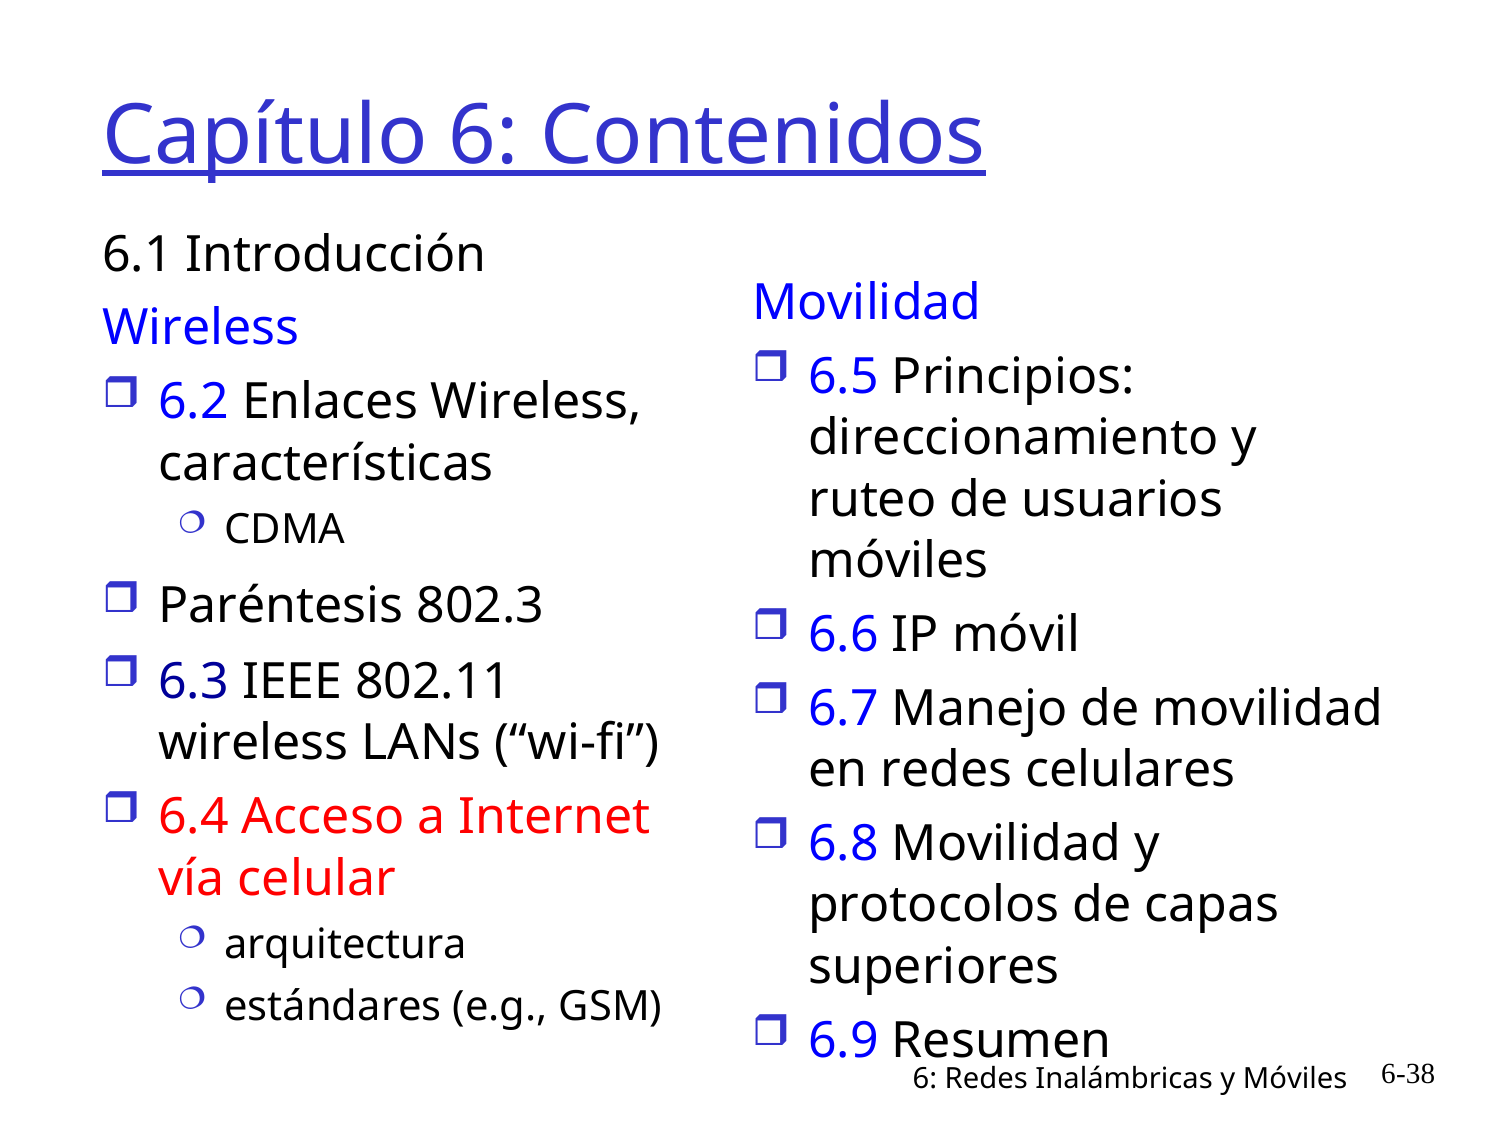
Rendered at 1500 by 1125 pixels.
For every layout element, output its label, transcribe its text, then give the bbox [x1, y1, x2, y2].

list Movilidad 6.5 Principios: direccionamiento y ruteo de usuarios móviles 6.6 IP móvil 6.7 Manejo de movilidad en redes celulares 6.8 Movilidad y protocolos de capas superiores 6.9 Resumen [737, 262, 1403, 1031]
title Capítulo 6: Contenidos [87, 37, 1363, 225]
list 6.1 Introducción Wireless 6.2 Enlaces Wireless, características CDMA Paréntesis 802.3 6.3 IEEE 802.11 wireless LANs (“wi-fi”) 6.4 Acceso a Internet vía celular arquitectura estándares (e.g., GSM) [87, 214, 713, 1040]
